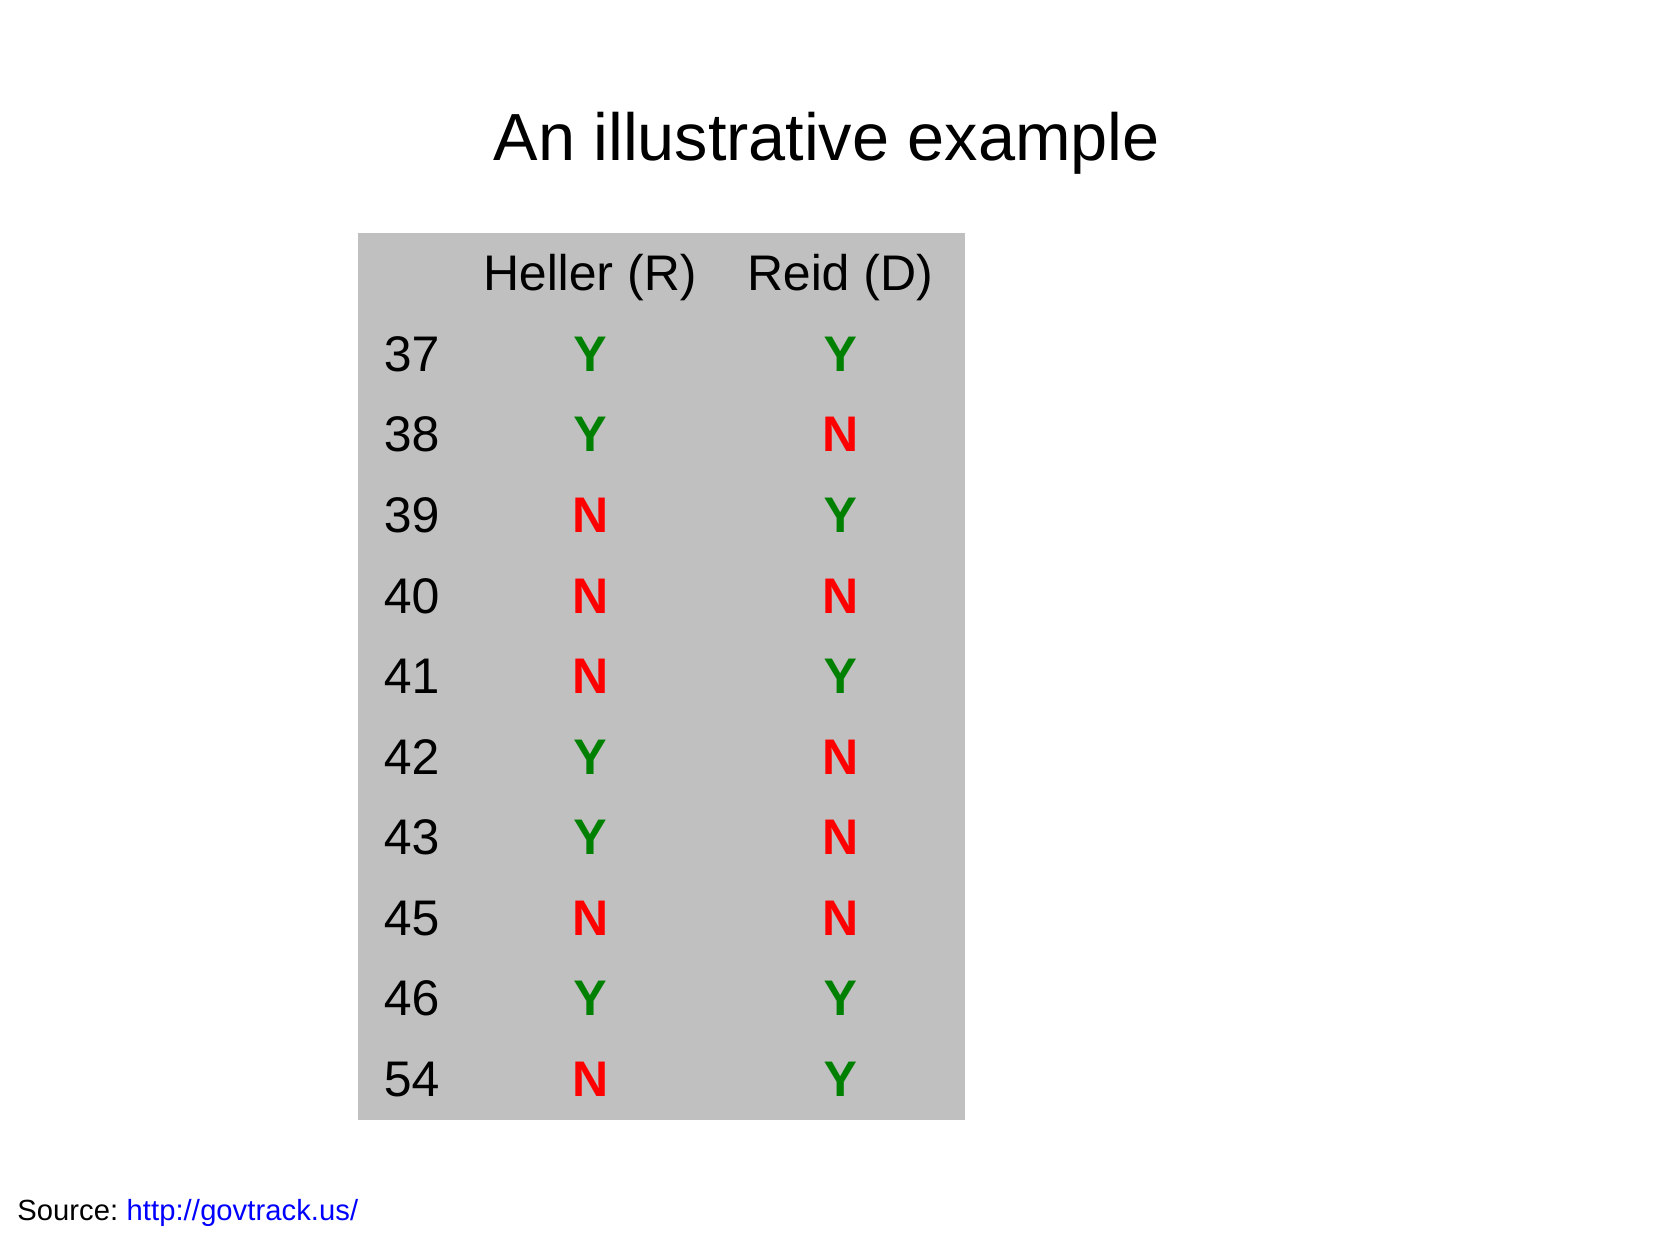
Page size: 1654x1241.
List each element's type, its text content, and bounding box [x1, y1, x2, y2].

subtitle An illustrative example [82, 49, 1571, 226]
table_cell N [715, 555, 965, 636]
table_cell N [715, 797, 965, 878]
table_cell 38 [358, 394, 465, 475]
table_cell Y [715, 314, 965, 394]
table_cell 42 [358, 717, 465, 797]
table_header [358, 233, 465, 314]
table_cell 37 [358, 314, 465, 394]
table_cell 46 [358, 958, 465, 1039]
table_cell Y [715, 1039, 965, 1120]
table_cell 45 [358, 878, 465, 958]
table_cell 54 [358, 1039, 465, 1120]
table_header Heller (R) [465, 233, 715, 314]
table_cell Y [465, 797, 715, 878]
table_cell N [715, 878, 965, 958]
text_box Source: http://govtrack.us/ [2, 1186, 1163, 1234]
table_cell 41 [358, 636, 465, 717]
table_cell N [465, 1039, 715, 1120]
table_cell Y [715, 636, 965, 717]
table_cell N [465, 555, 715, 636]
table_cell Y [465, 717, 715, 797]
table_cell Y [715, 958, 965, 1039]
table_cell 39 [358, 475, 465, 555]
table_cell Y [465, 314, 715, 394]
table_cell N [465, 878, 715, 958]
table_cell N [715, 717, 965, 797]
table_cell Y [465, 958, 715, 1039]
table_cell N [465, 475, 715, 555]
table_cell N [465, 636, 715, 717]
table_header Reid (D) [715, 233, 965, 314]
table_cell Y [715, 475, 965, 555]
table_cell 40 [358, 555, 465, 636]
table_cell 43 [358, 797, 465, 878]
table_cell Y [465, 394, 715, 475]
table_cell N [715, 394, 965, 475]
